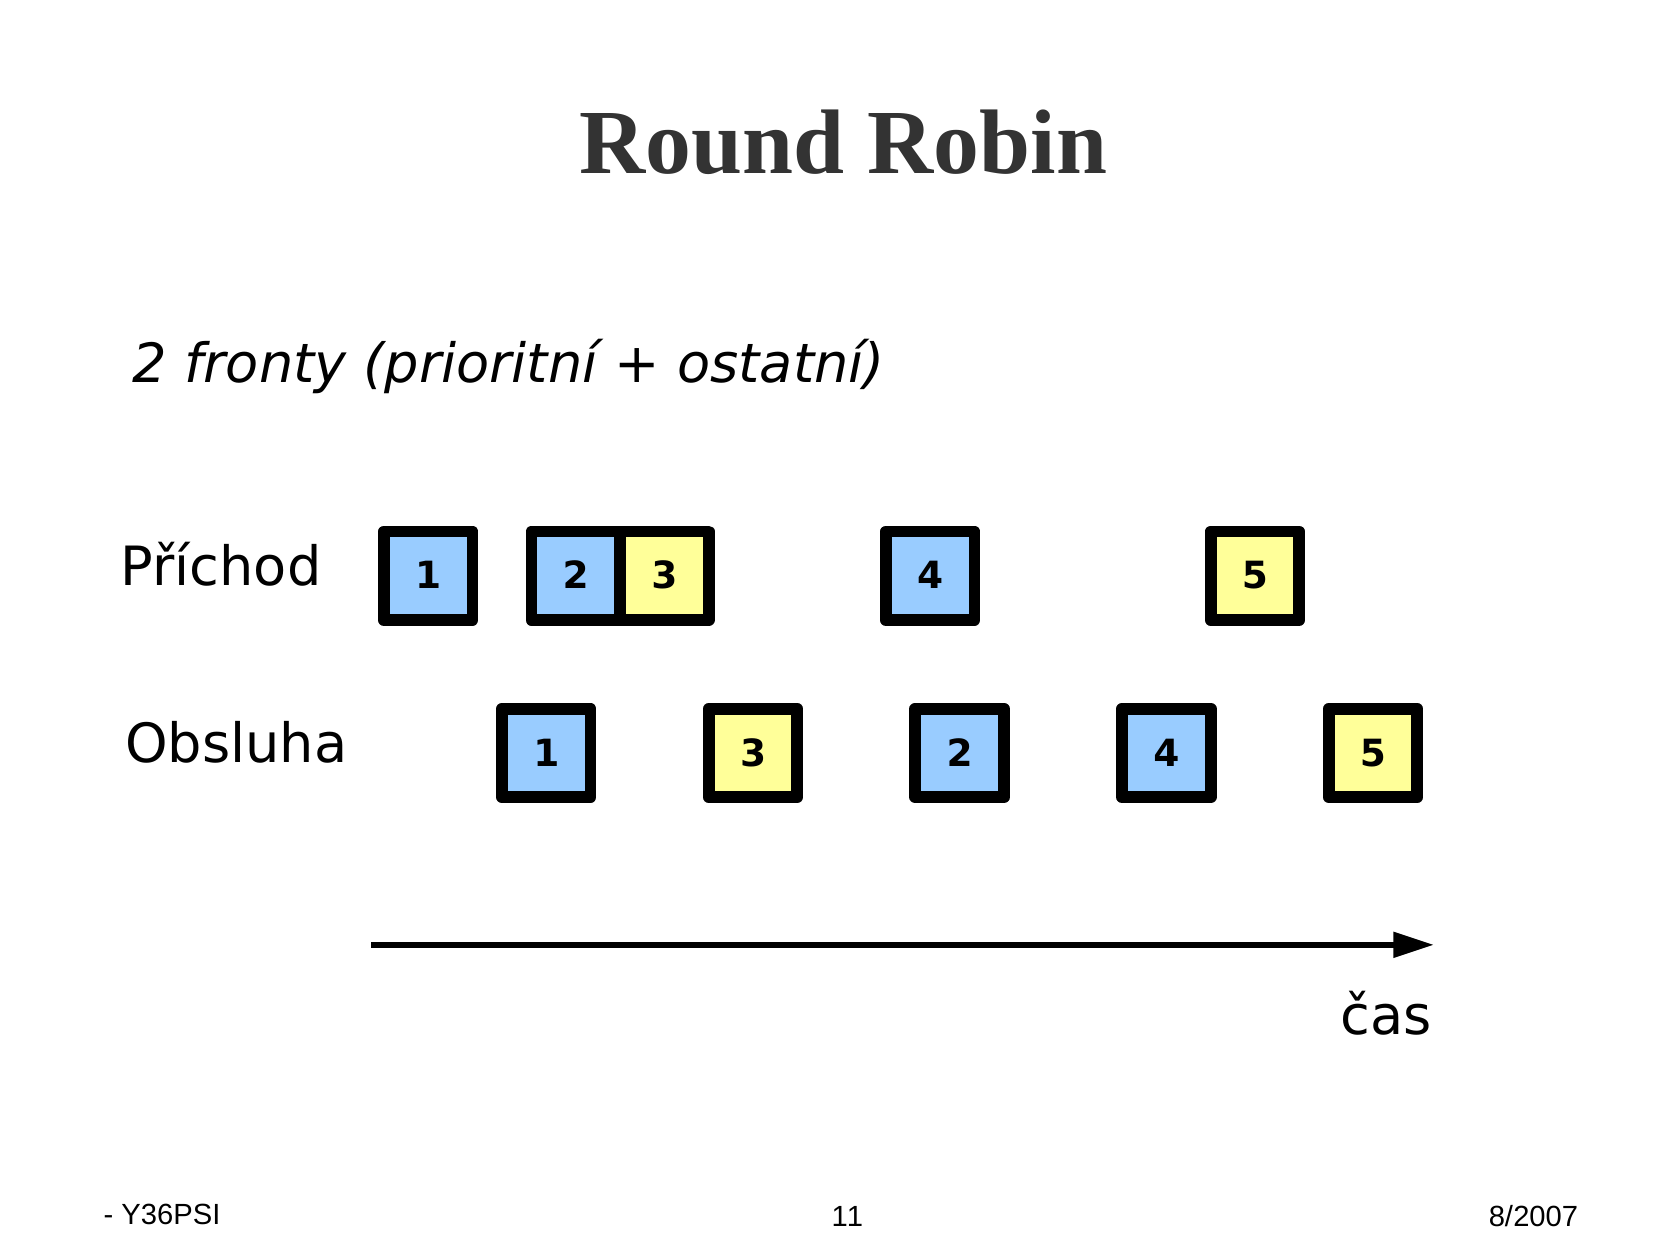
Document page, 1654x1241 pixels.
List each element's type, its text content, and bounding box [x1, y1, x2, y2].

text_box 5 [1210, 531, 1300, 621]
text_box Příchod [105, 527, 333, 606]
text_box 2 fronty (prioritní + ostatní) [118, 324, 902, 403]
text_box 1 [501, 708, 591, 798]
text_box 4 [885, 531, 975, 621]
text_box 2 [531, 531, 620, 621]
text_box 3 [708, 708, 798, 798]
title Round Robin [210, 39, 1478, 247]
text_box 1 [383, 531, 473, 621]
text_box 2 [915, 708, 1004, 798]
text_box 5 [1328, 708, 1418, 798]
text_box čas [1325, 976, 1447, 1055]
text_box Obsluha [110, 704, 363, 783]
text_box 4 [1122, 708, 1211, 798]
text_box 3 [620, 531, 709, 621]
